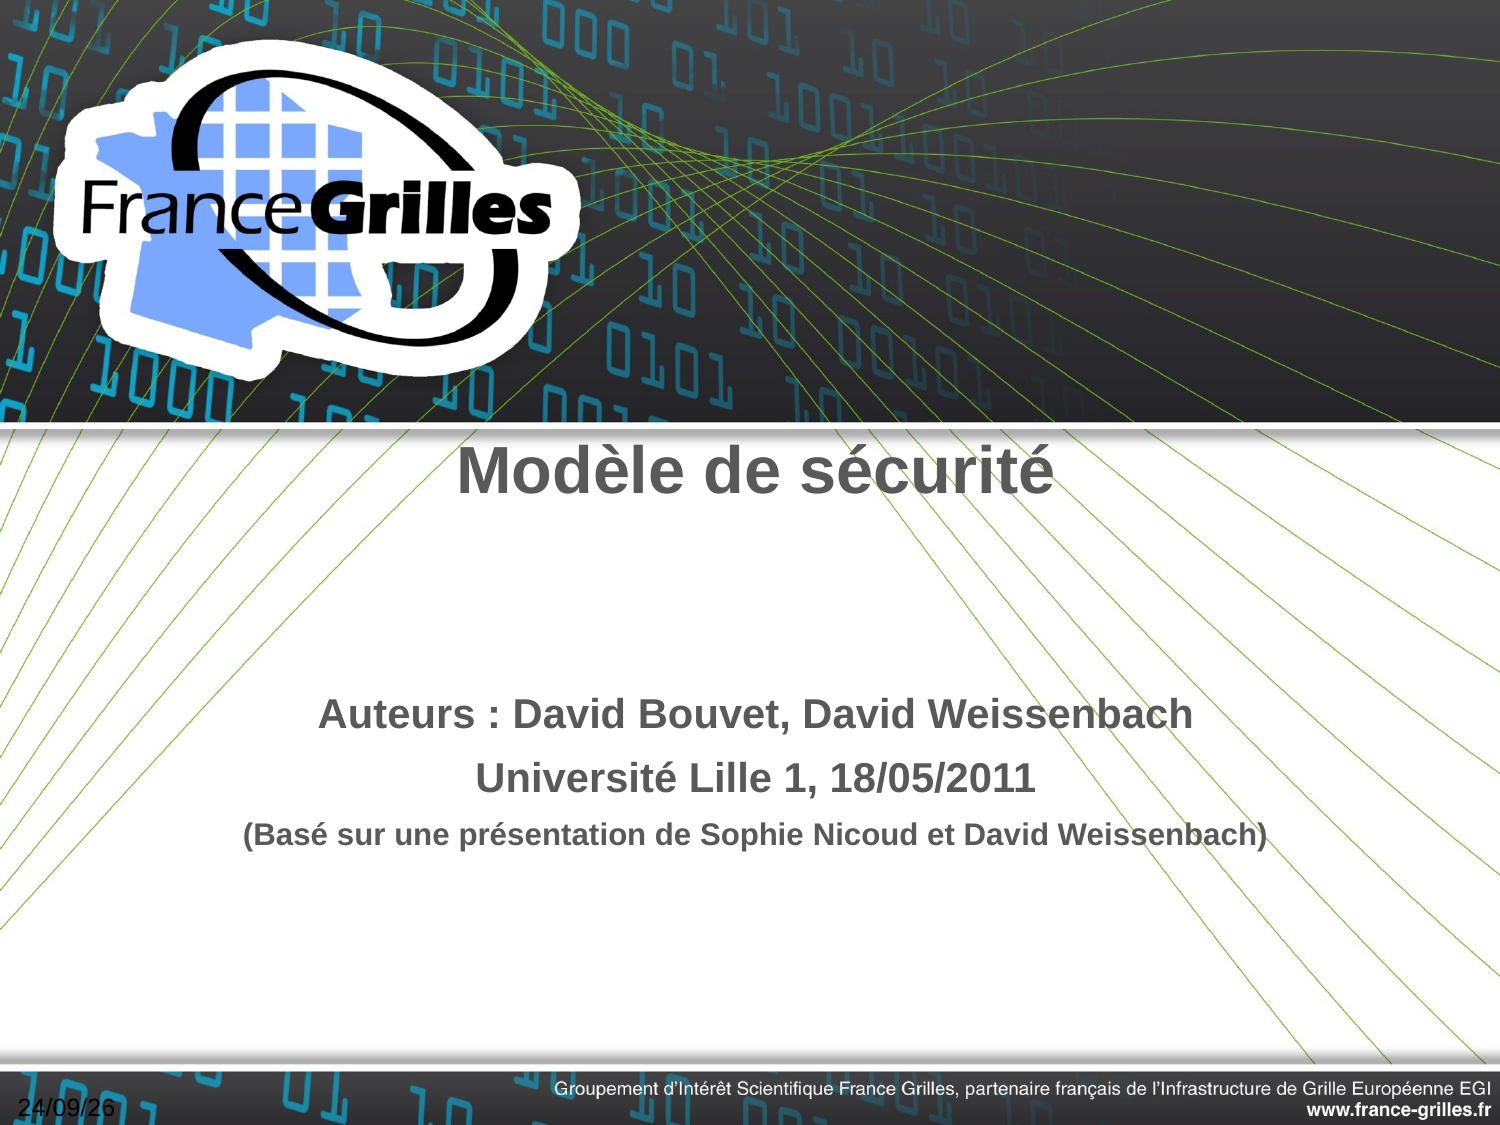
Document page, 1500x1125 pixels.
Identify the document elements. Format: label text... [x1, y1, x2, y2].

text_box 17/05/11 [17, 1074, 172, 1122]
subtitle Modèle de sécurité Auteurs : David Bouvet, David Weissenbach Université Lille 1, 18/05/2011 (Basé sur une présentation de Sophie Nicoud et David Weissenbach) [53, 269, 1459, 1016]
picture [0, 0, 1500, 1125]
